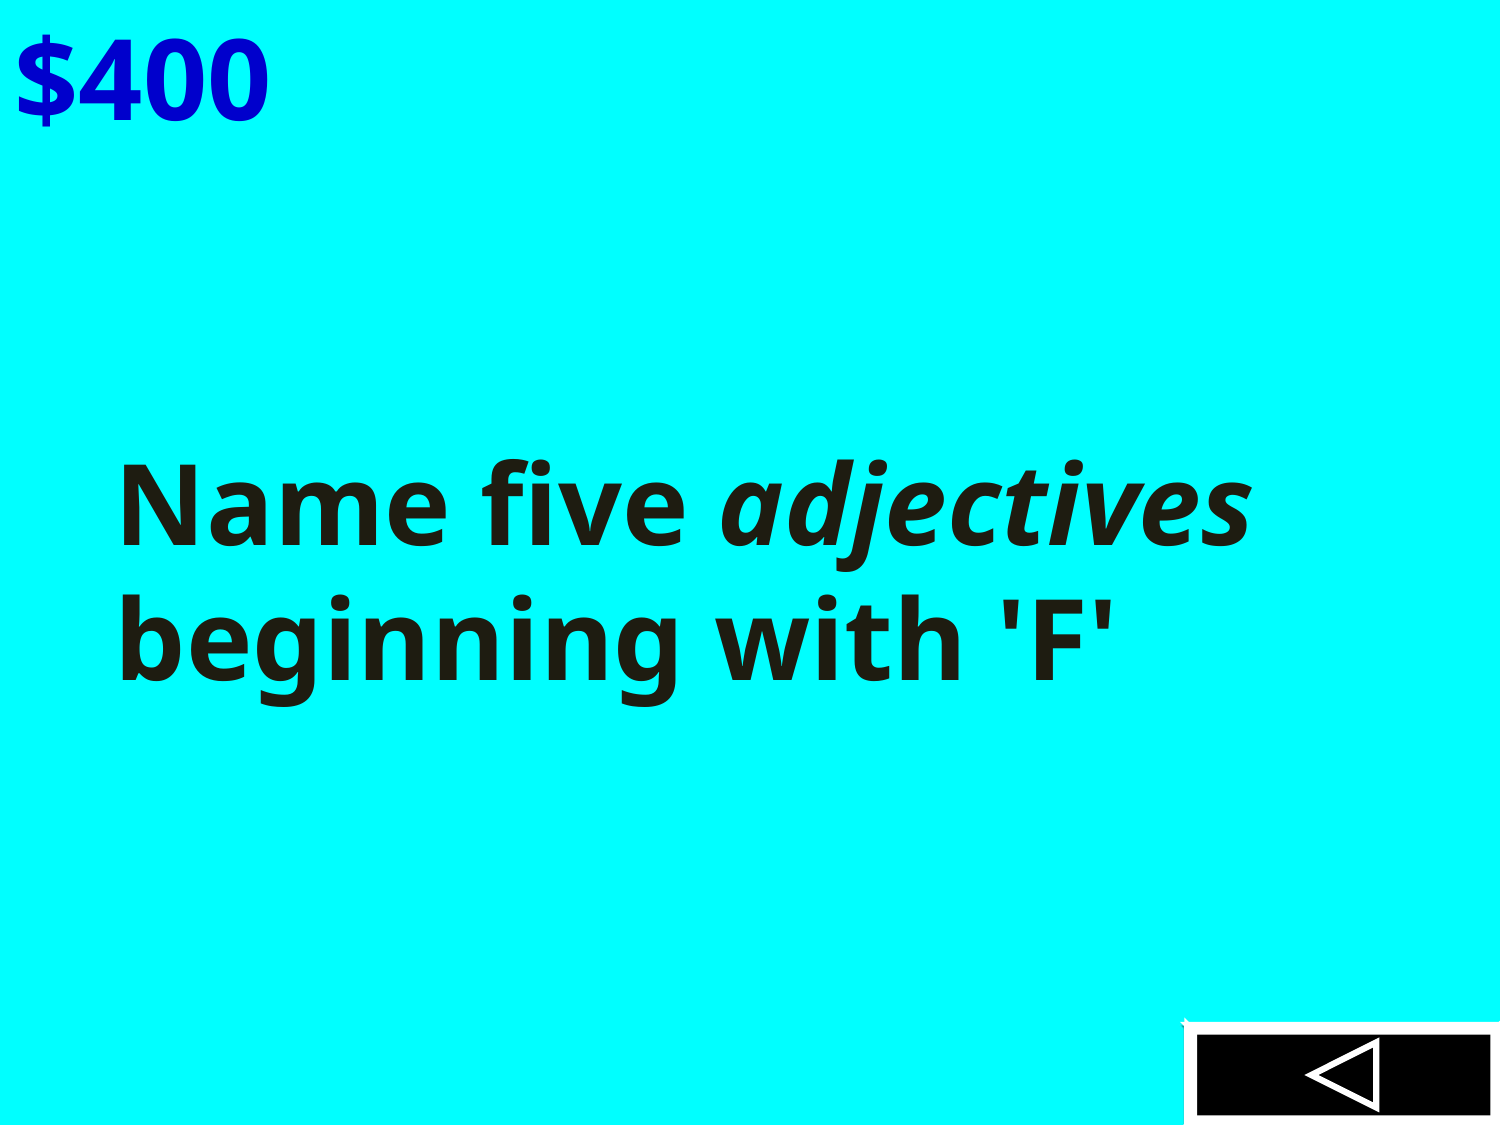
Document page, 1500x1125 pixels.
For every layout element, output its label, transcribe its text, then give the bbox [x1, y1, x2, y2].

text_box Name five adjectives beginning with 'F' [99, 424, 1500, 711]
text_box [1189, 1025, 1500, 1125]
text_box $400 [0, 0, 1426, 151]
